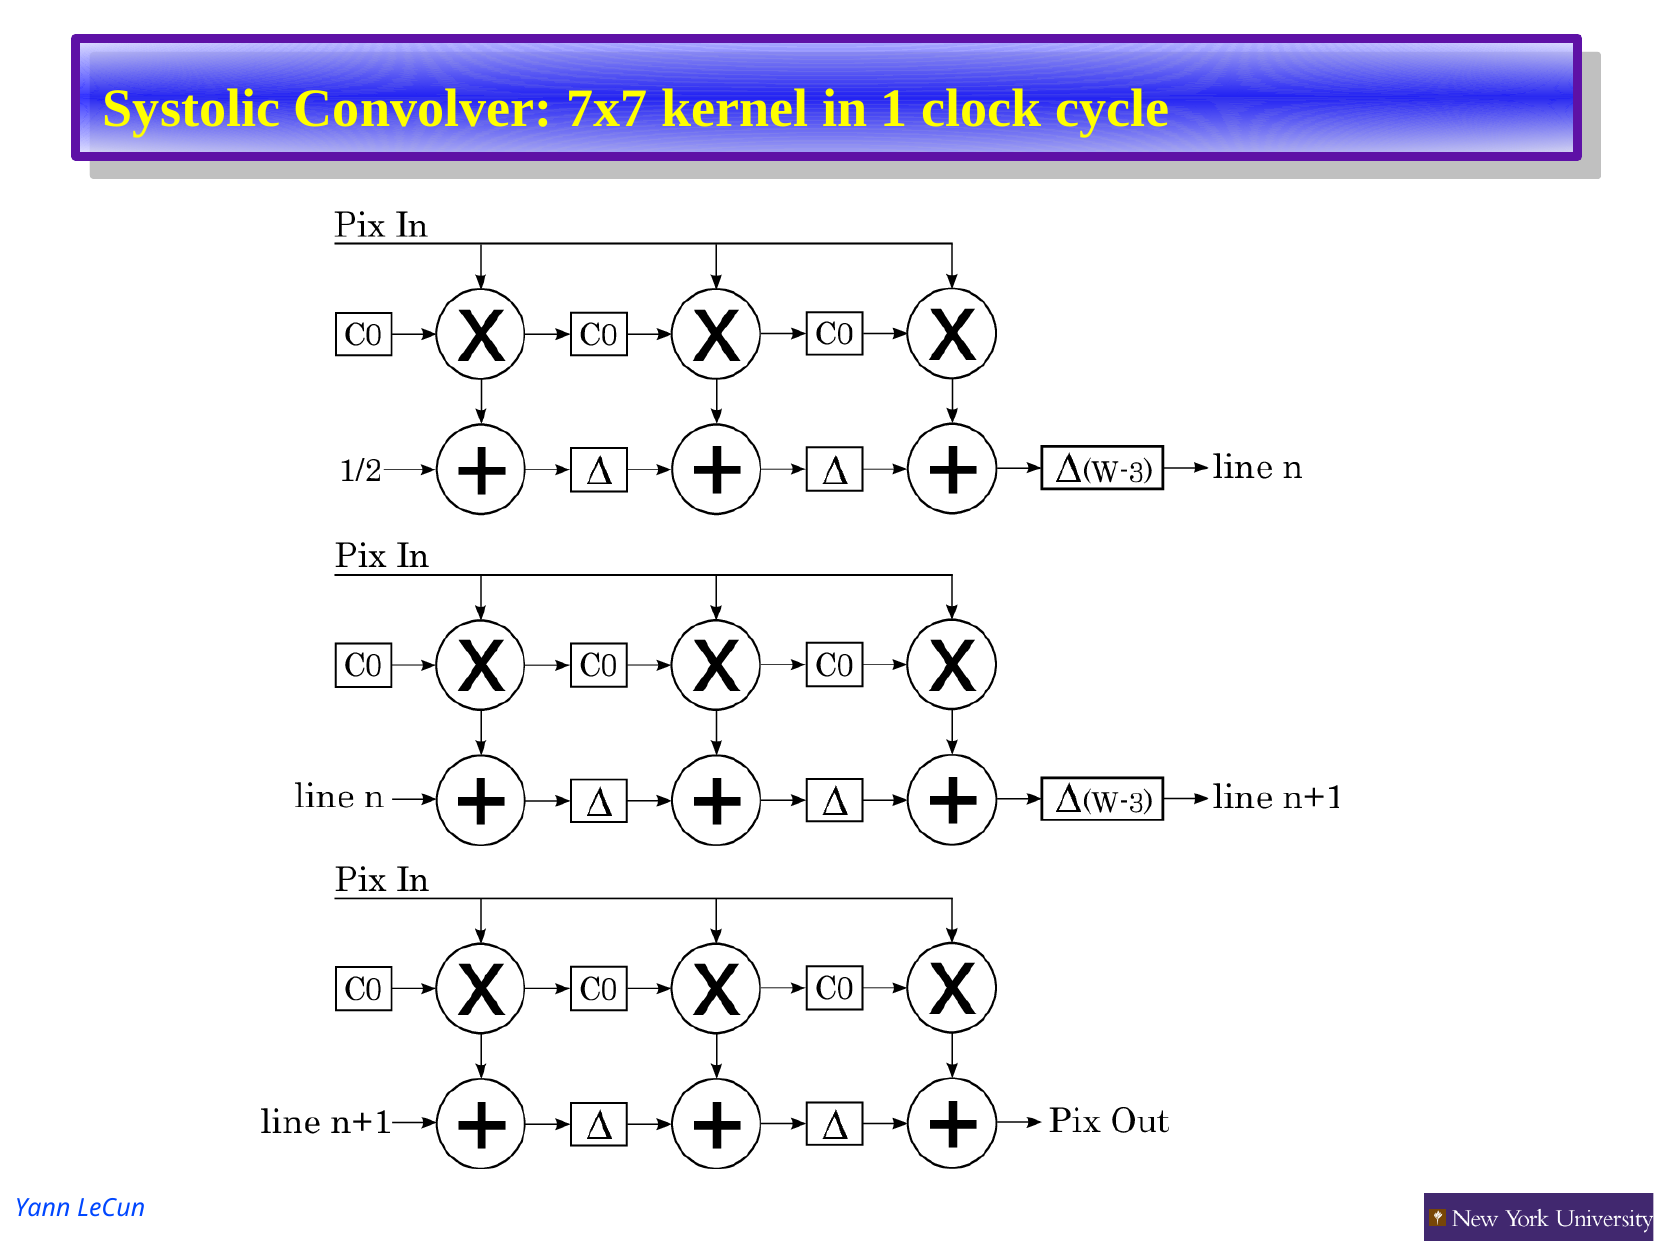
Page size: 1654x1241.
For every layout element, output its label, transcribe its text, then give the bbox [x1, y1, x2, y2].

picture [261, 211, 1339, 1169]
picture [1424, 1193, 1654, 1241]
title Systolic Convolver: 7x7 kernel in 1 clock cycle [75, 38, 1578, 157]
